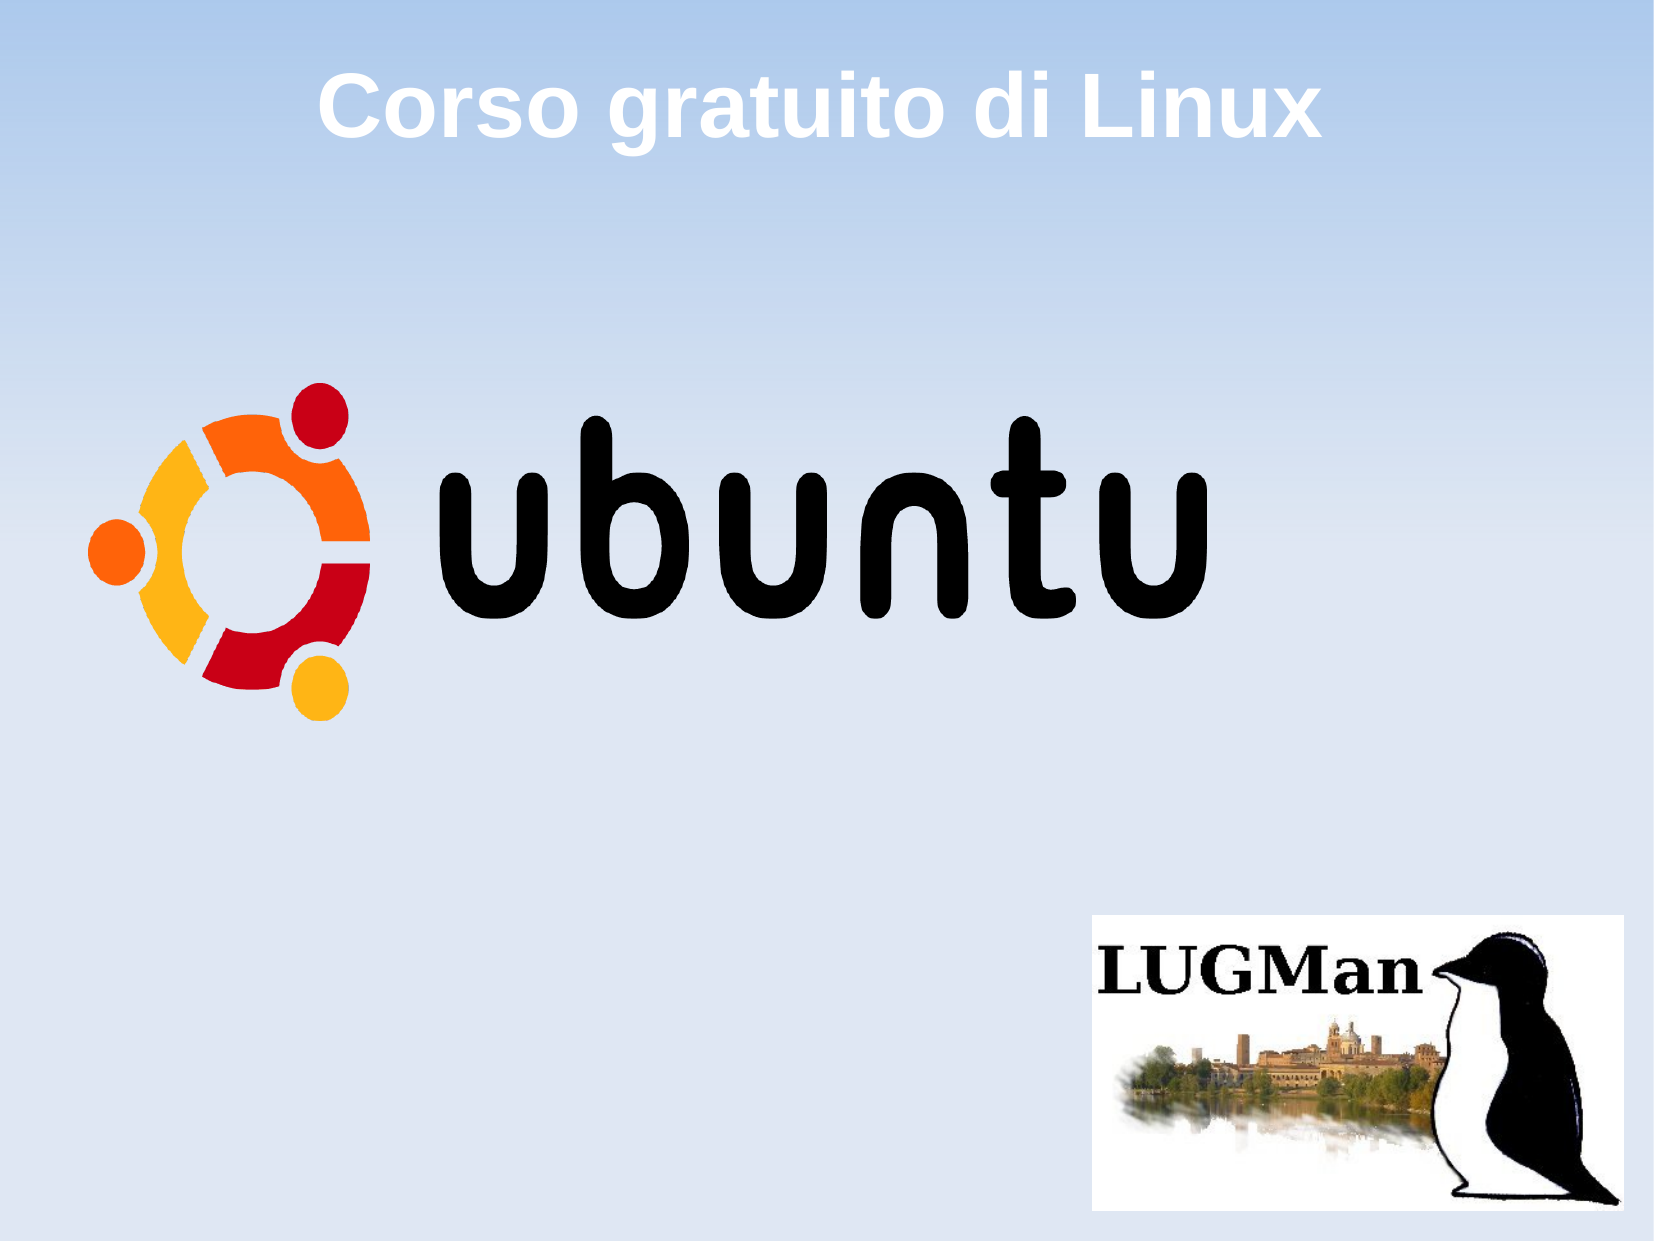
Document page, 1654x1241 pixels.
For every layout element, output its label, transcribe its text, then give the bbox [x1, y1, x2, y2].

list [82, 290, 1571, 1109]
title Corso gratuito di Linux [76, 0, 1565, 208]
picture [0, 0, 1654, 1241]
